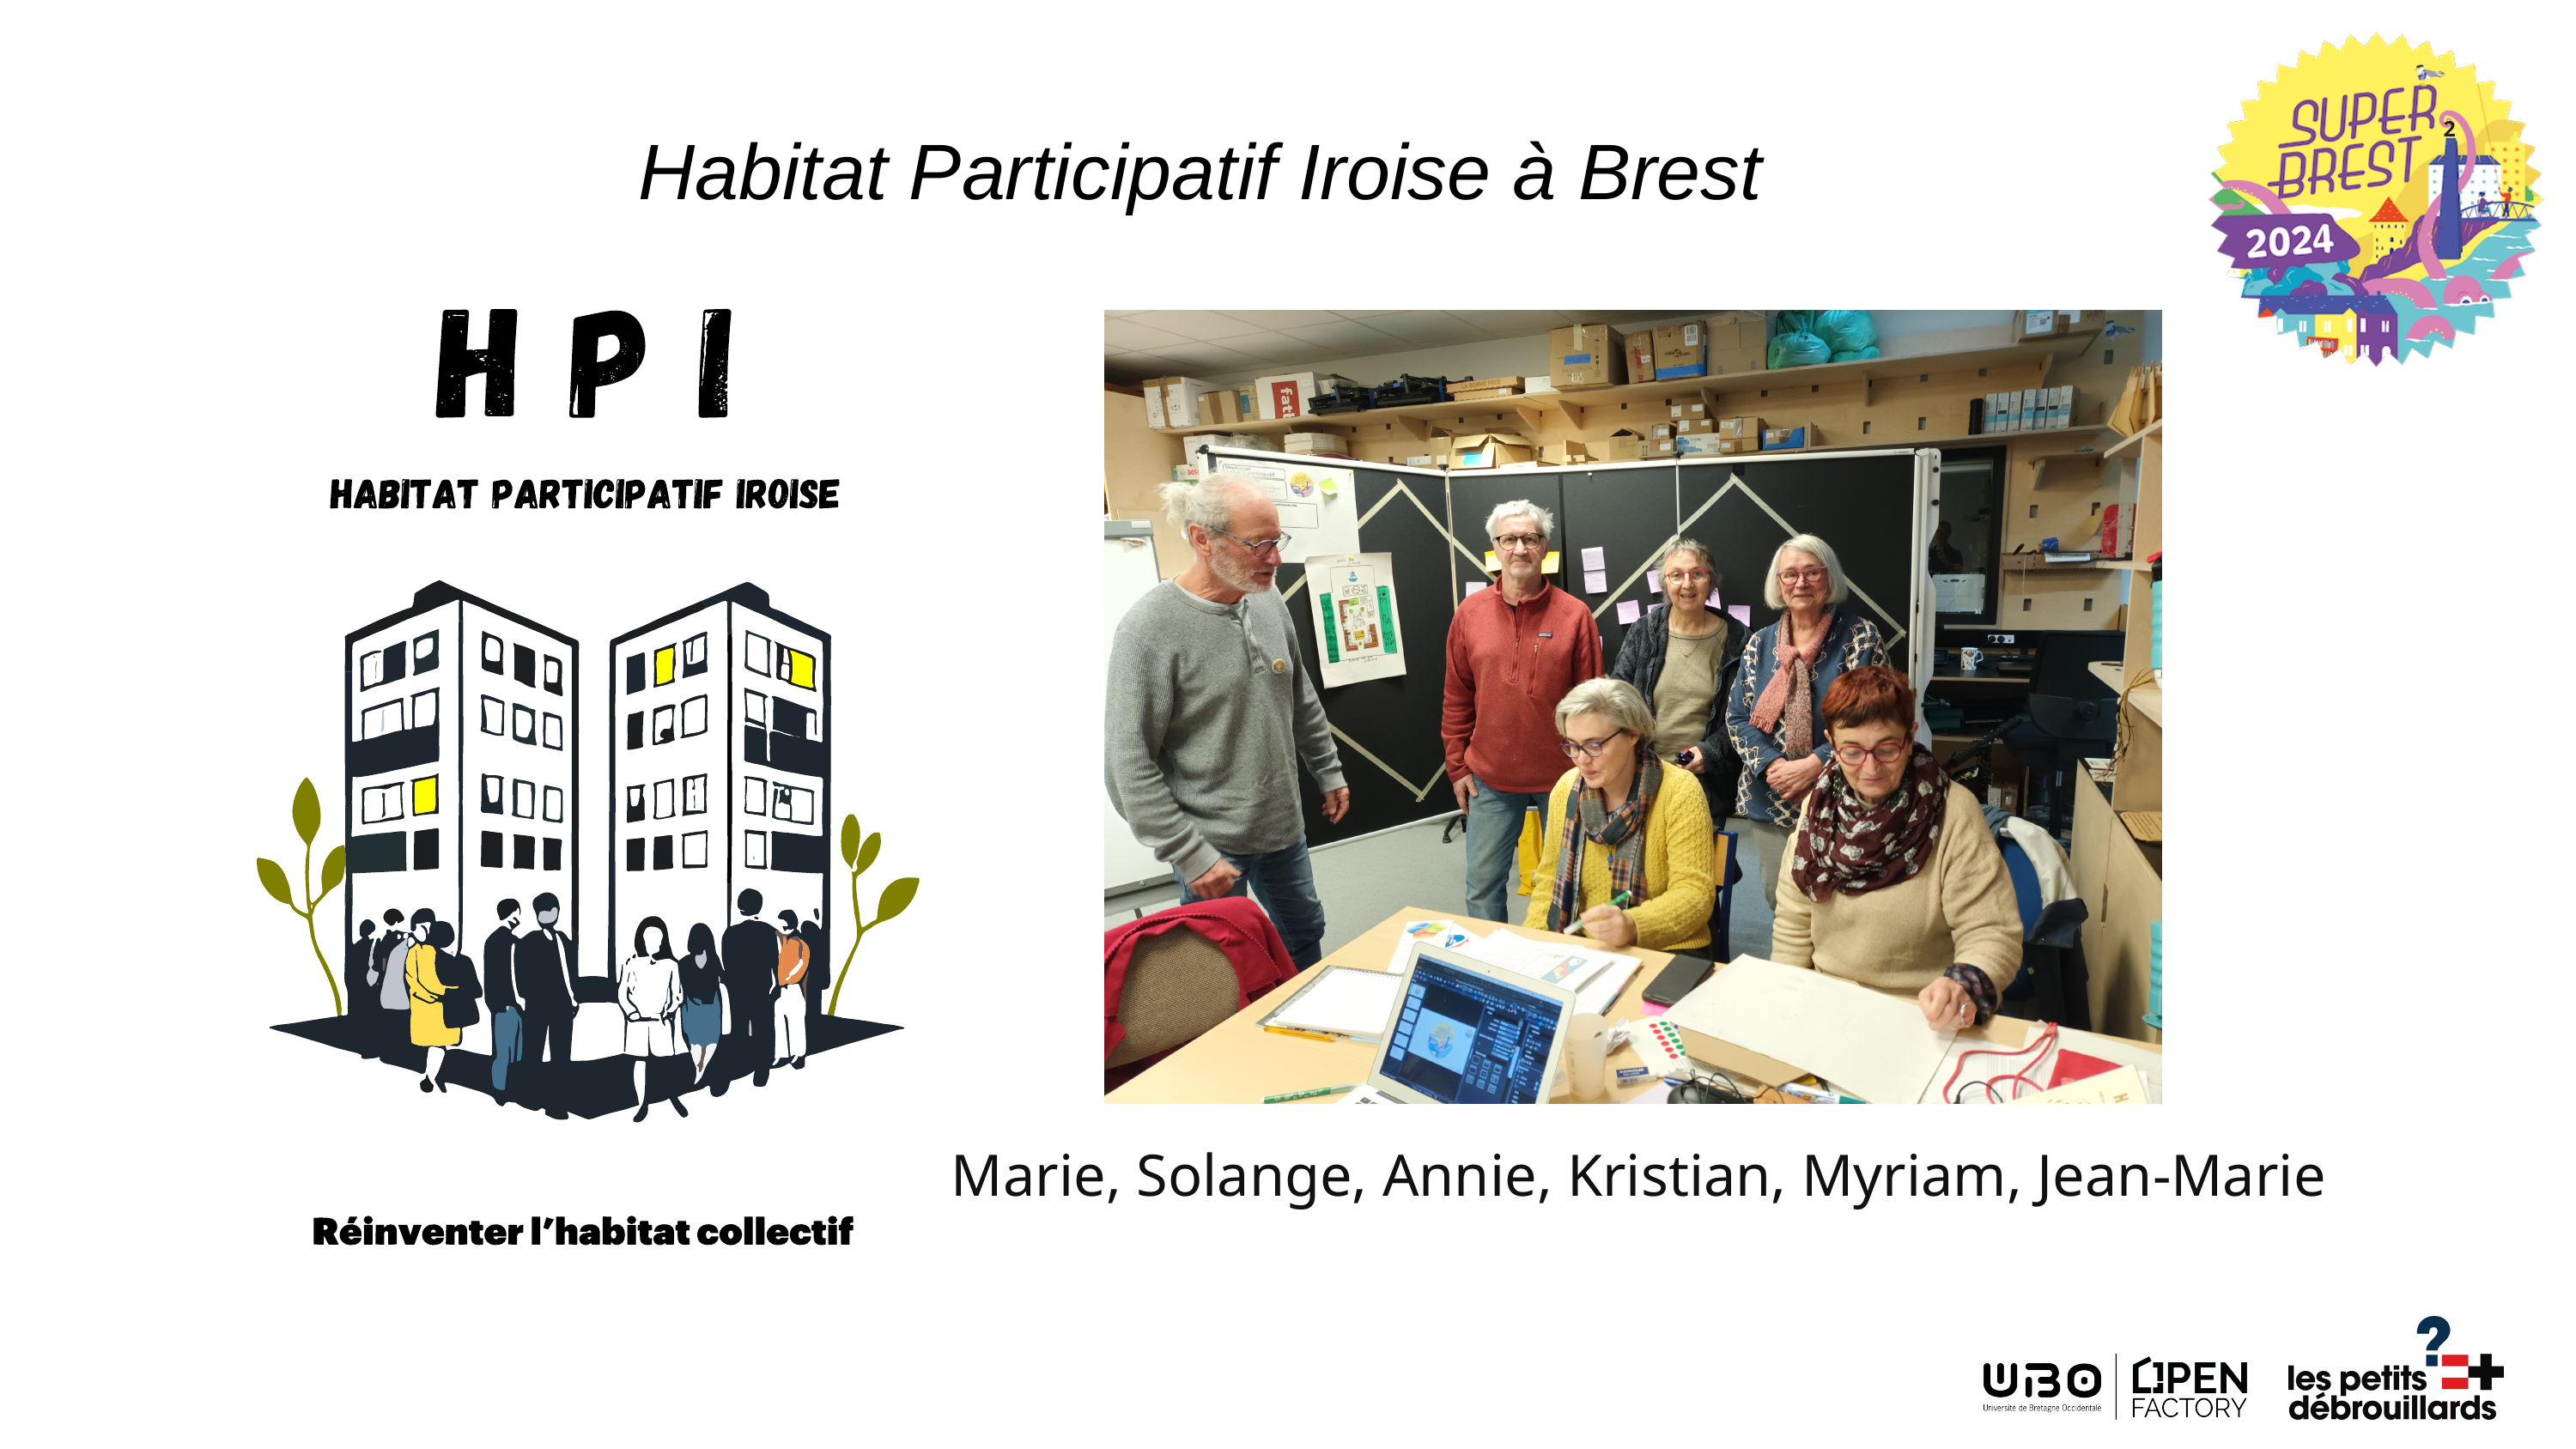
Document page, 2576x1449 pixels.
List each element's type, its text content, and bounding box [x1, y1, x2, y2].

picture [1104, 310, 2162, 1104]
picture [141, 170, 1030, 1416]
picture [2176, 0, 2576, 400]
picture [2288, 1369, 2504, 1420]
title Habitat Participatif Iroise à Brest [273, 94, 2129, 311]
list Marie, Solange, Annie, Kristian, Myriam, Jean-Marie [951, 1138, 2576, 1369]
picture [1984, 1369, 2247, 1420]
slide_number <numéro> [2307, 93, 2456, 145]
